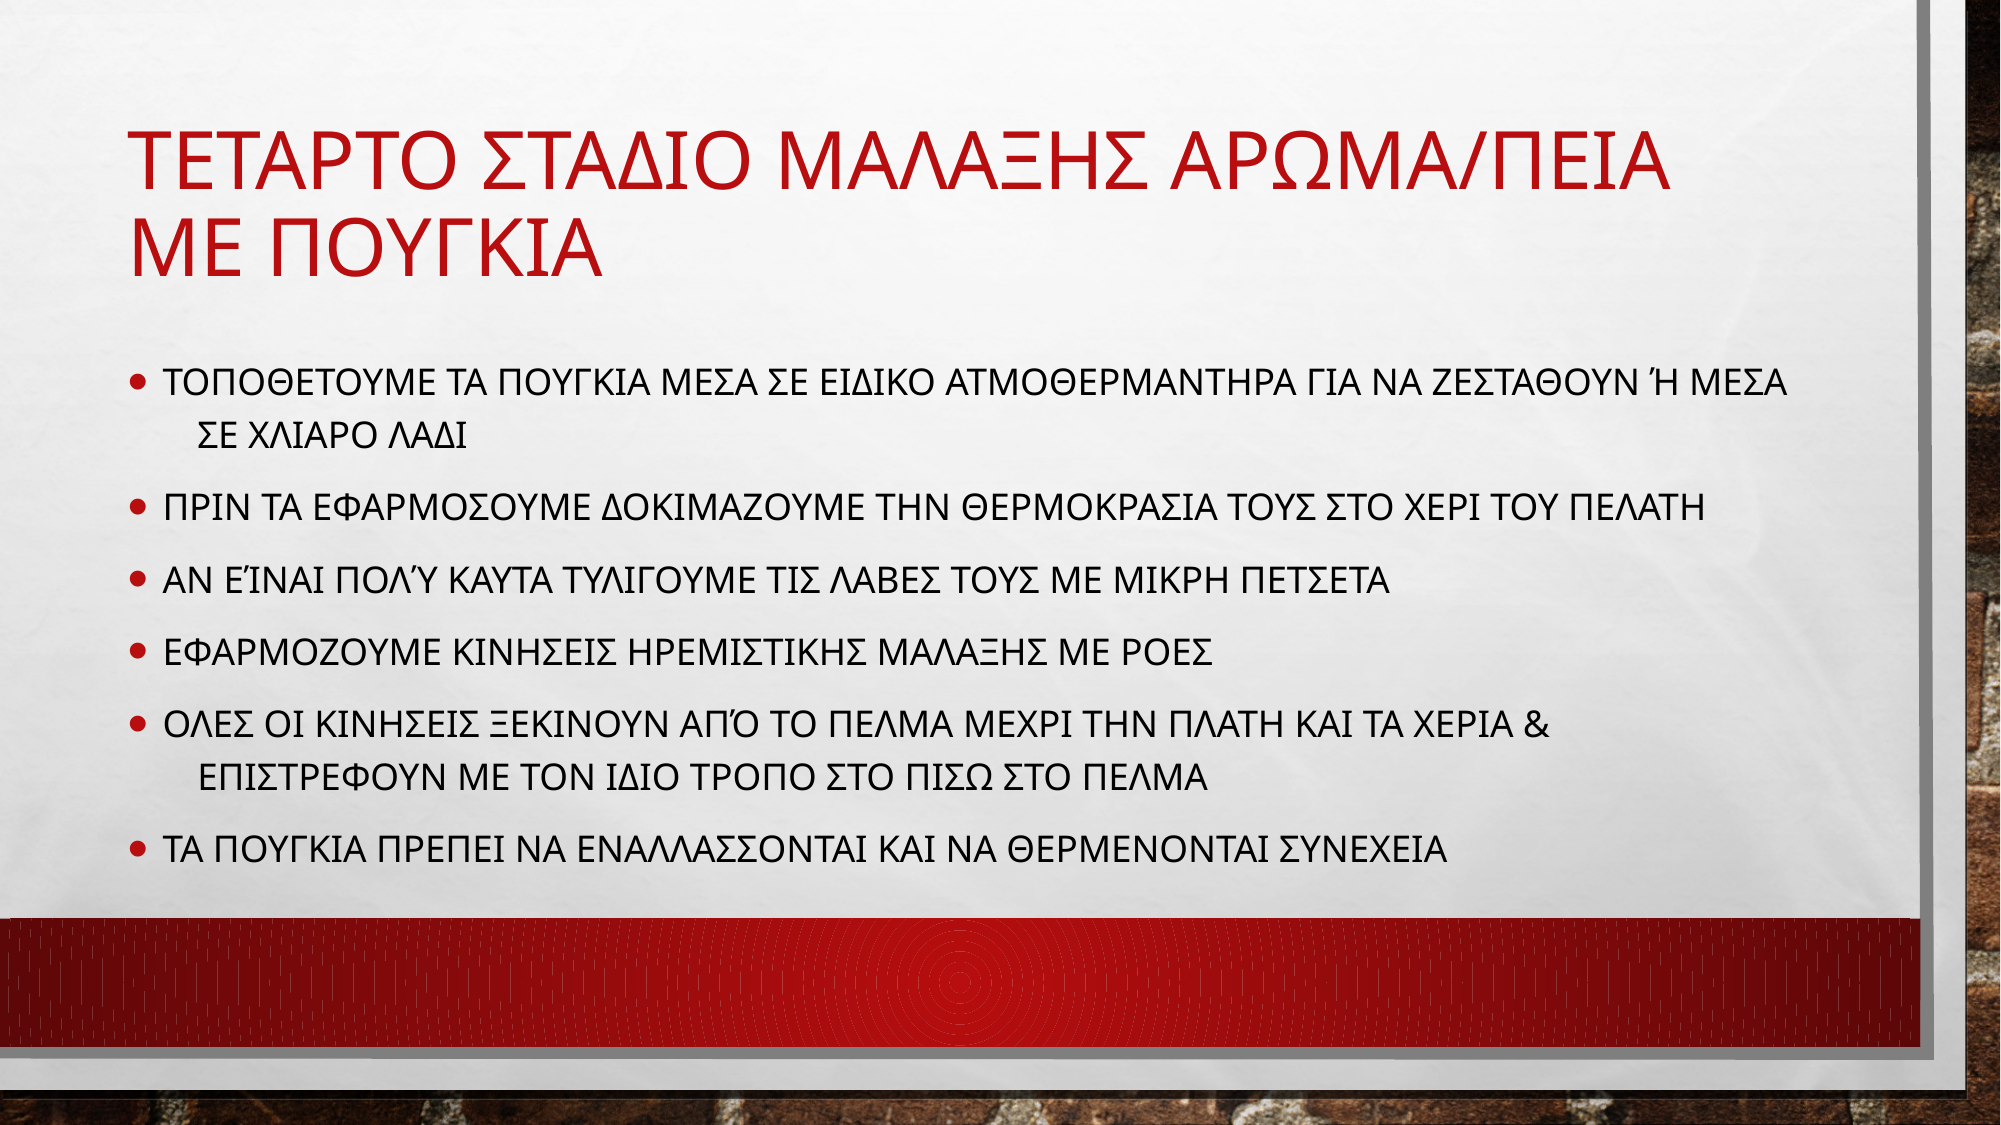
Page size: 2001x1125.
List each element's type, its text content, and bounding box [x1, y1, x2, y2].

list Τοποθετουμε τα πουγκια μεσα σε ειδικο ατμοθερμαντηρα για να ζεσταθουν ή μεσα σε χλιαρο λαδι Πριν τα εφαρμοσουμε δοκιμαζουμε την θερμοκρασια τους στο χερι του πελατη Αν είναι πολύ καυτα τυλιγουμε τις λαβεσ τους με μικρη πετσετα Εφαρμοζουμε κινησεισ ηρεμιστικησ μαλαξησ με ροεσ Ολεσ οι κινησεισ ξεκινουν από το πελμα μεχρι την πλατη και τα χερια & επιστρεφουν με τον ιδιο τροπο στο πισω στο πελμα Τα πουγκια πρεπει να εναλλασσονται και να θερμενονται συνεχεια [112, 338, 1818, 882]
title Τεταρτο σταδιο μαλαξησ αρωμα/πεια με πουγκια [112, 112, 1819, 302]
